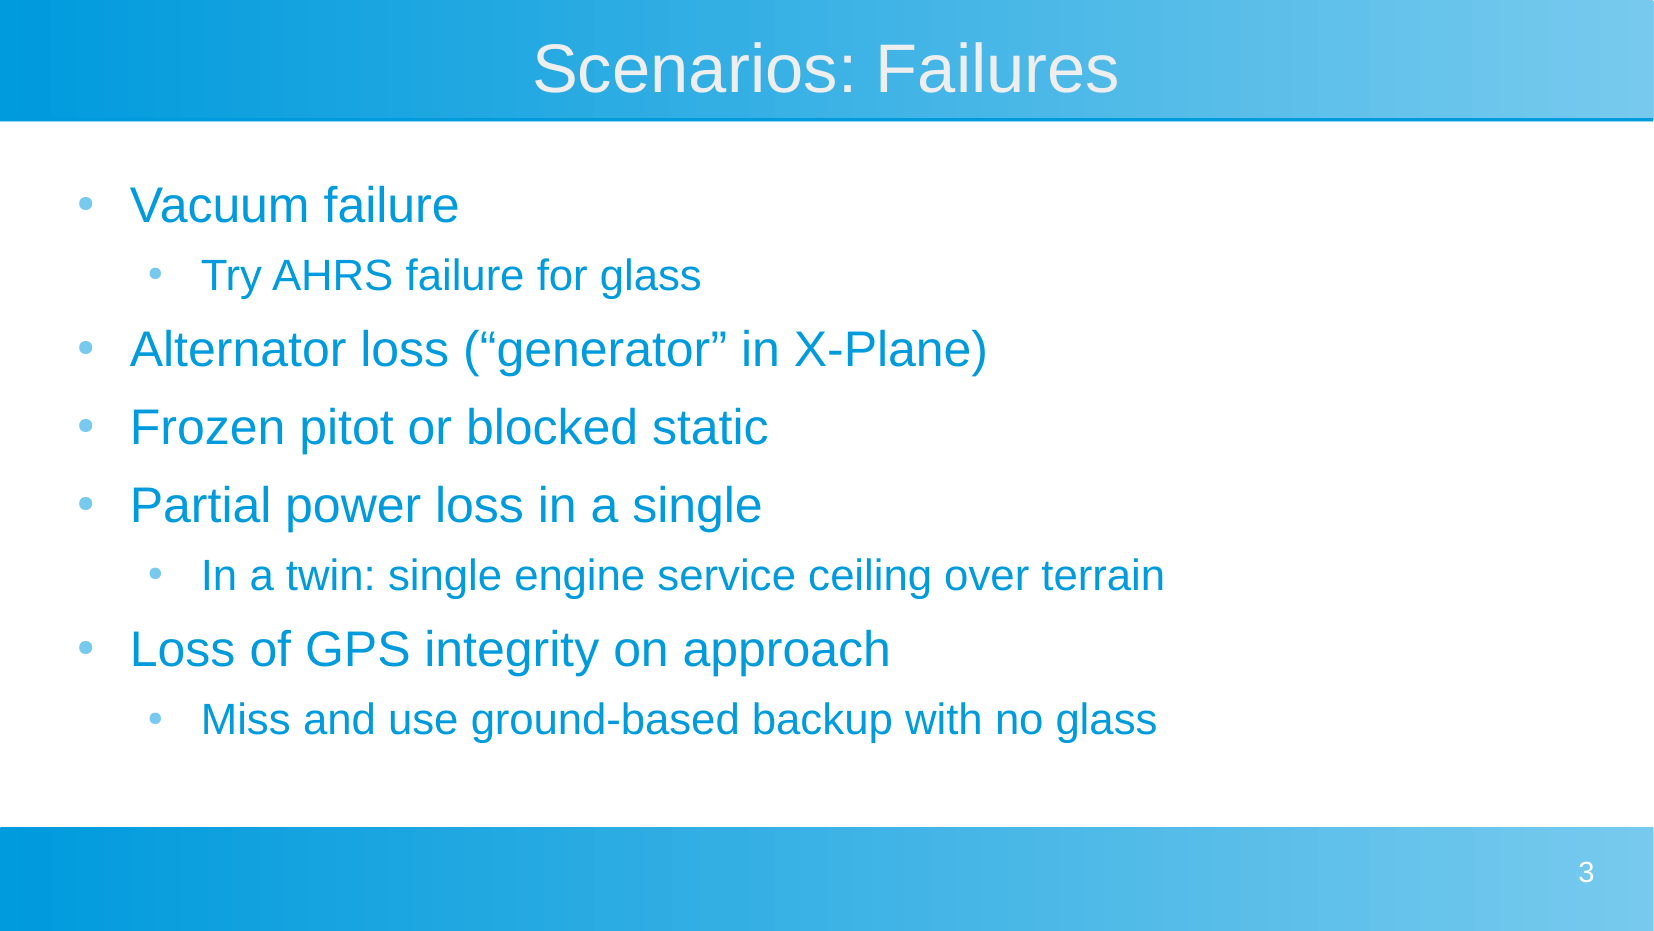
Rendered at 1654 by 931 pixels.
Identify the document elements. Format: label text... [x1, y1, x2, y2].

title Scenarios: Failures [59, 29, 1595, 108]
list Vacuum failure Try AHRS failure for glass Alternator loss (“generator” in X-Plane) Frozen pitot or blocked static Partial power loss in a single In a twin: single engine service ceiling over terrain Loss of GPS integrity on approach Miss and use ground-based backup with no glass [59, 177, 1595, 768]
